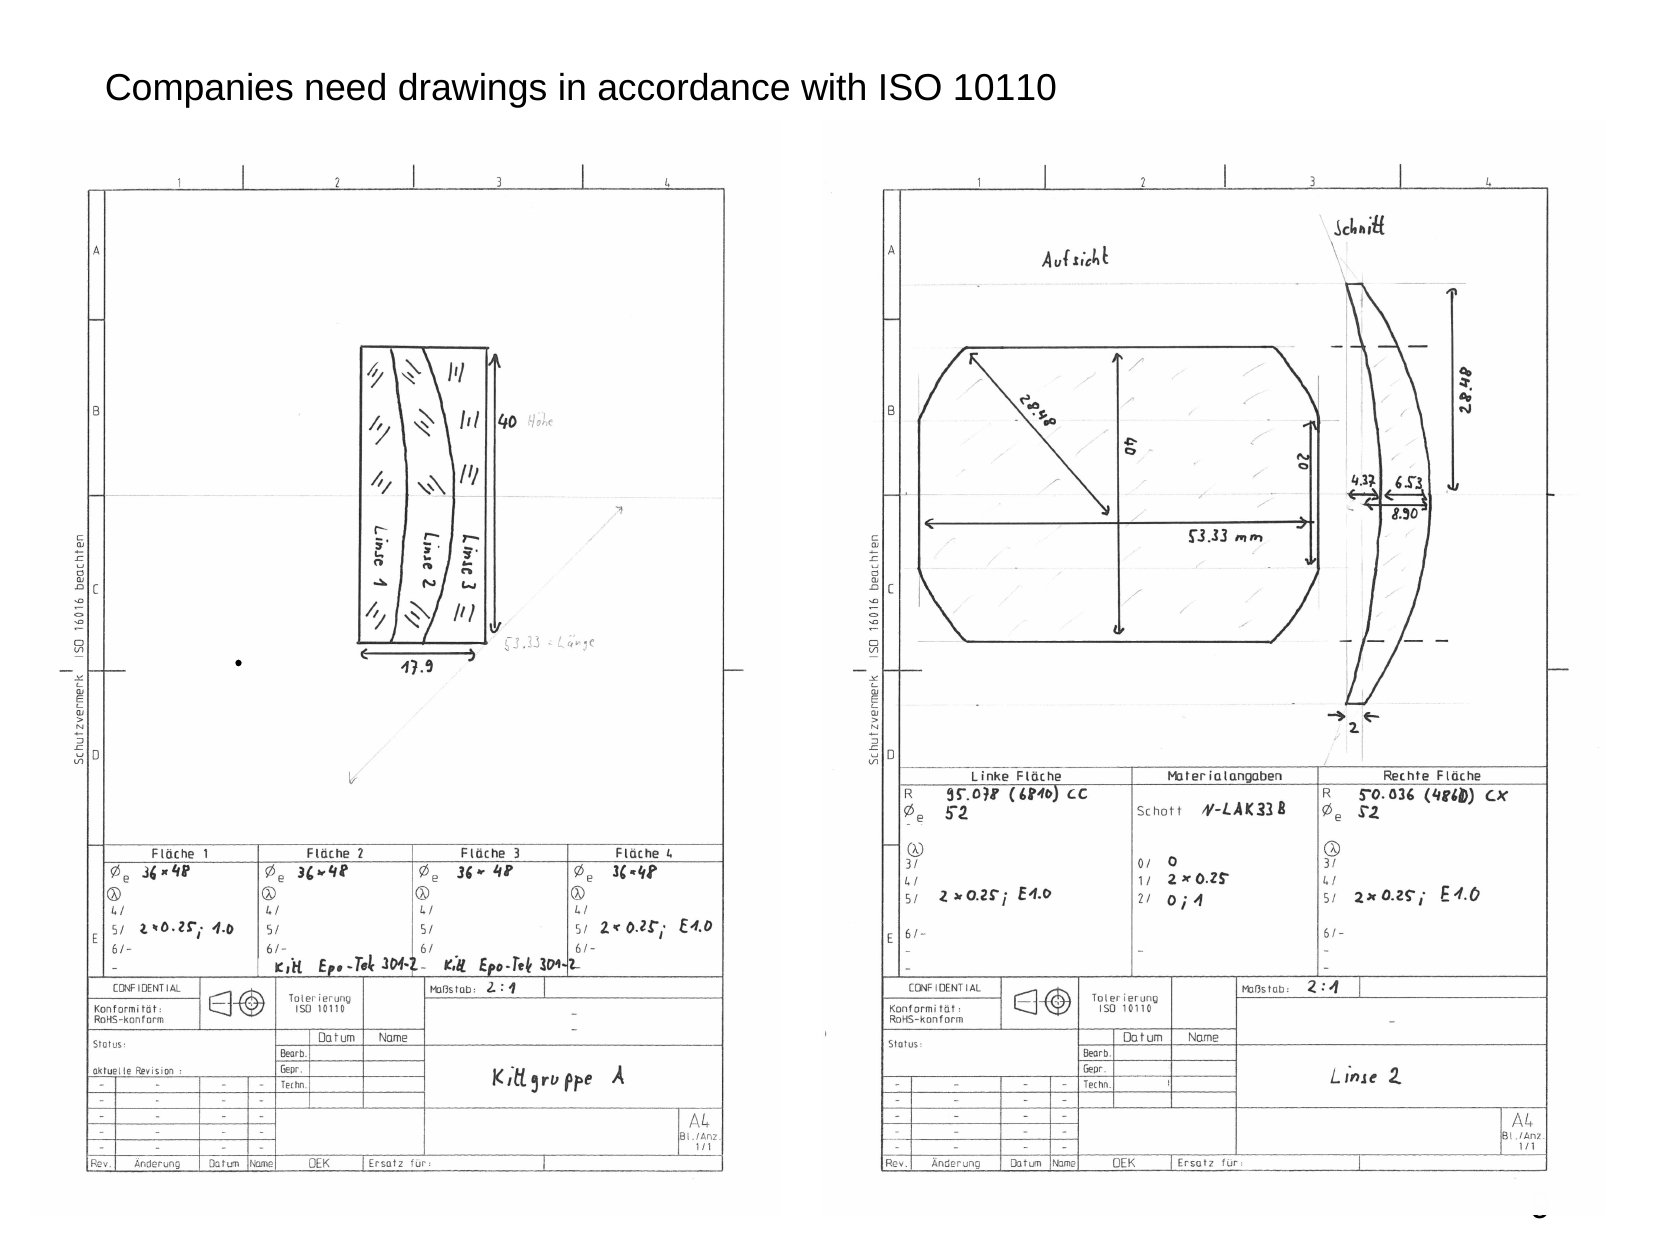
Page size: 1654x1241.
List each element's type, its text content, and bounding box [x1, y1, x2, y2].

picture [30, 119, 781, 1216]
text_box Companies need drawings in accordance with ISO 10110 [90, 60, 1071, 120]
picture [821, 119, 1606, 1216]
